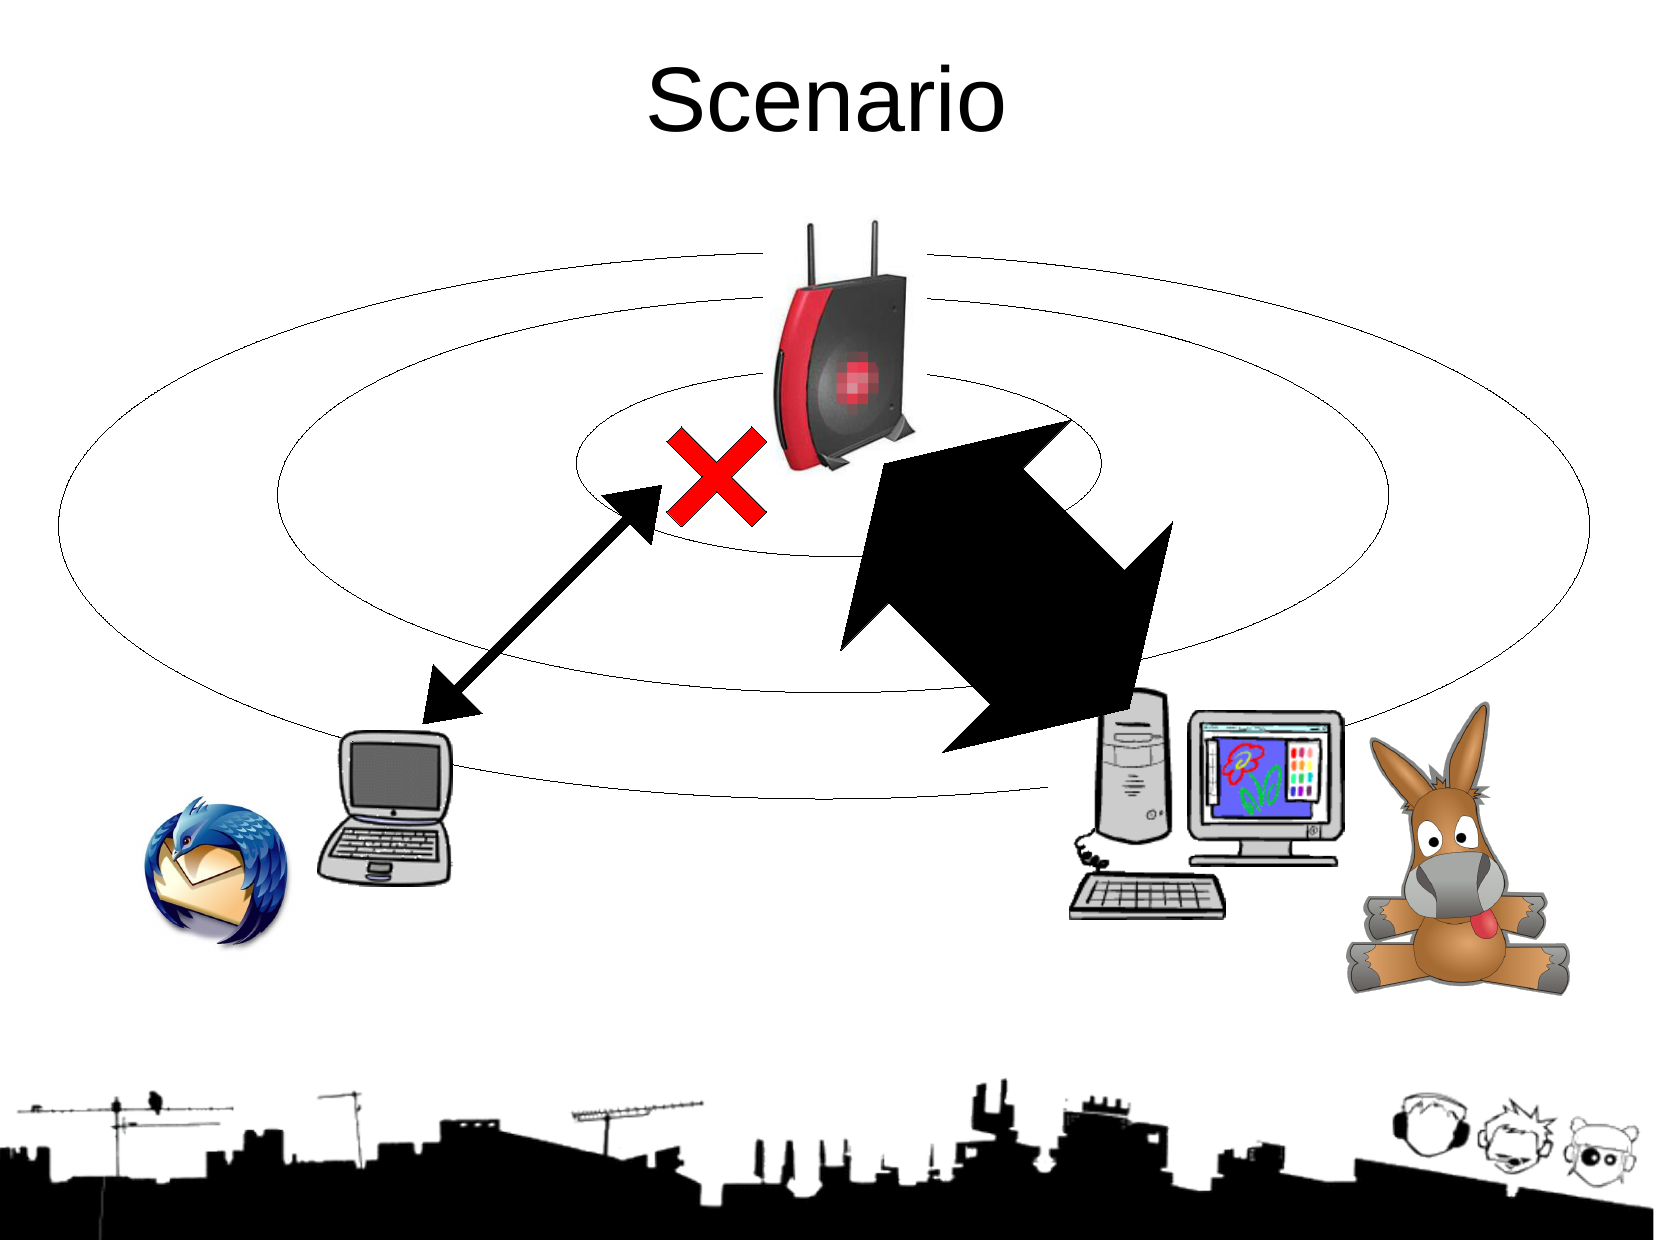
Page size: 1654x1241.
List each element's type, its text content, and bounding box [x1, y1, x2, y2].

picture [128, 787, 301, 960]
title Scenario [82, 3, 1571, 196]
picture [0, 1077, 1654, 1240]
picture [1048, 680, 1345, 920]
picture [317, 730, 453, 887]
picture [763, 215, 927, 482]
picture [1346, 690, 1570, 1007]
text_box [58, 253, 1590, 800]
